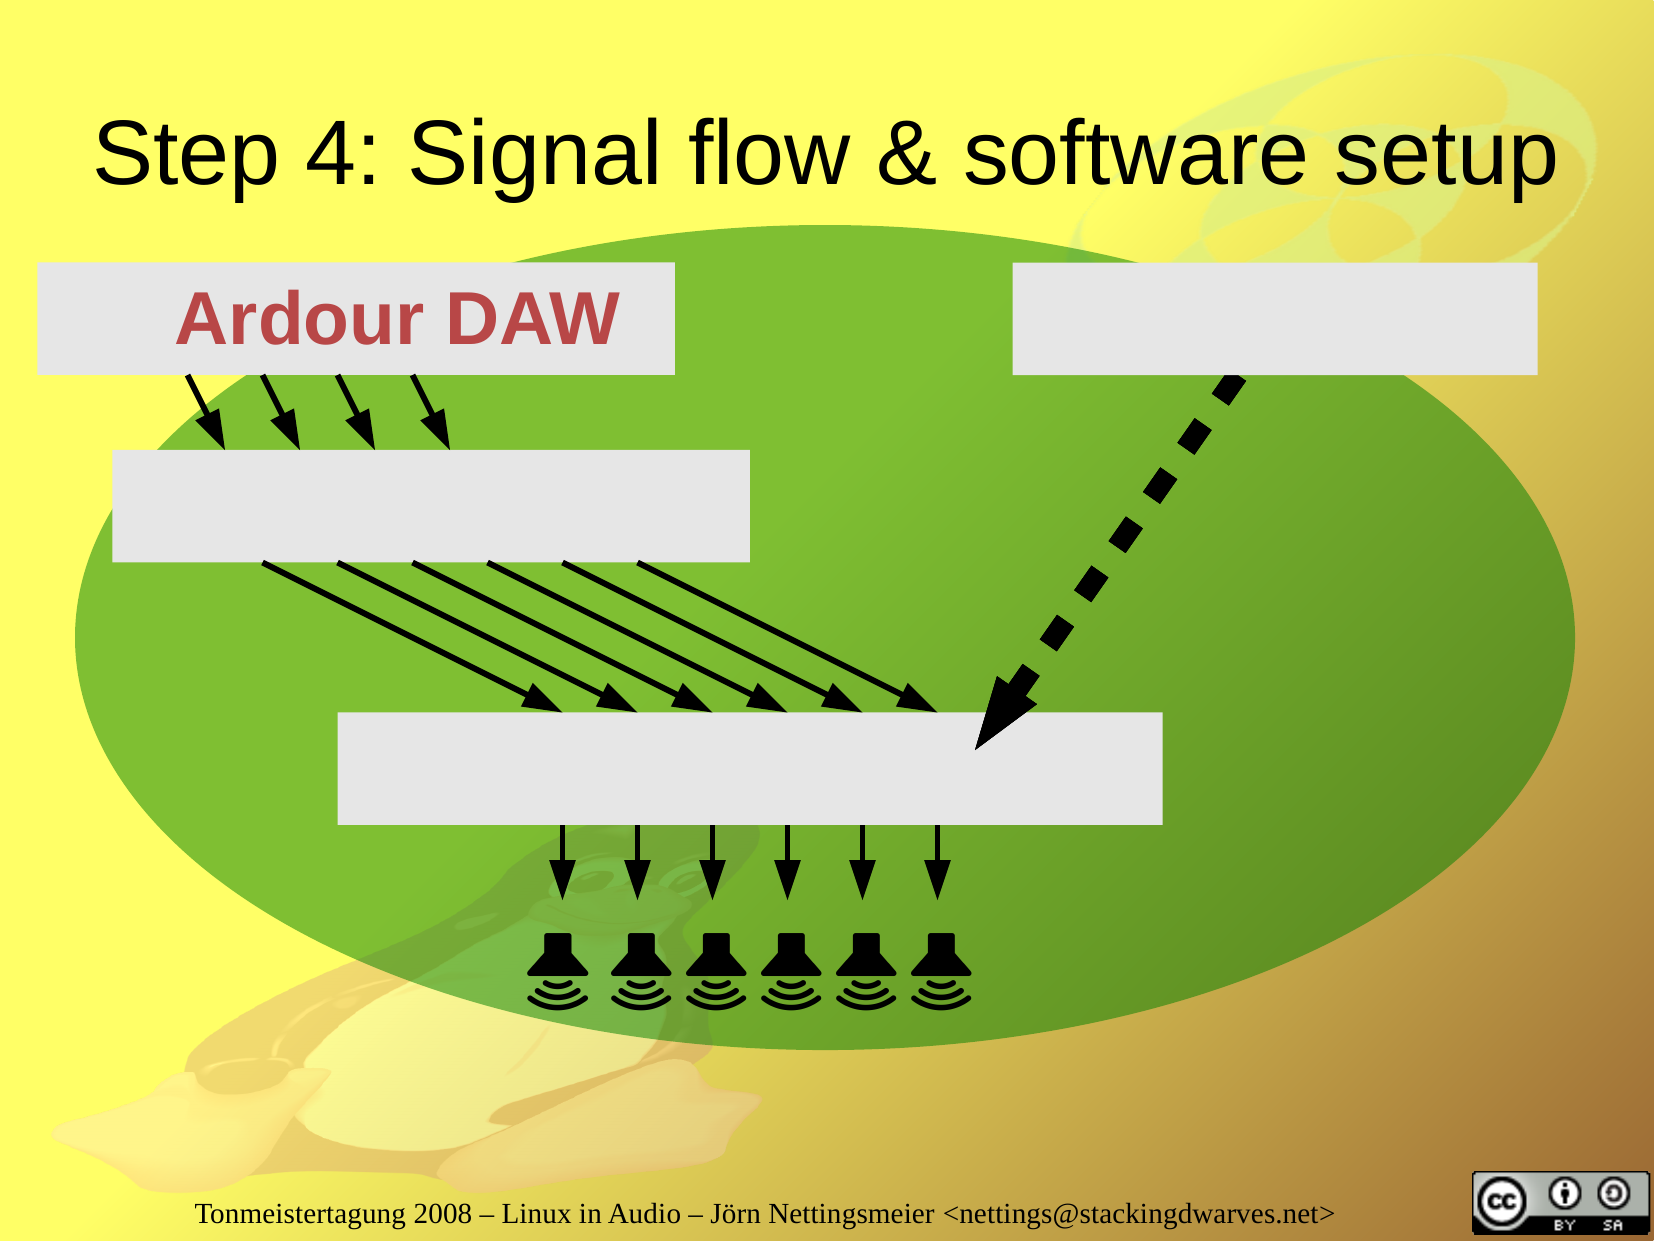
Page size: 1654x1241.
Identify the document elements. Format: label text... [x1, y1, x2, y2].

text_box [75, 250, 1576, 1051]
picture [516, 929, 984, 1013]
title Step 4: Signal flow & software setup [82, 56, 1571, 250]
picture [1472, 1171, 1651, 1235]
text_box Ardour DAW [37, 262, 675, 375]
